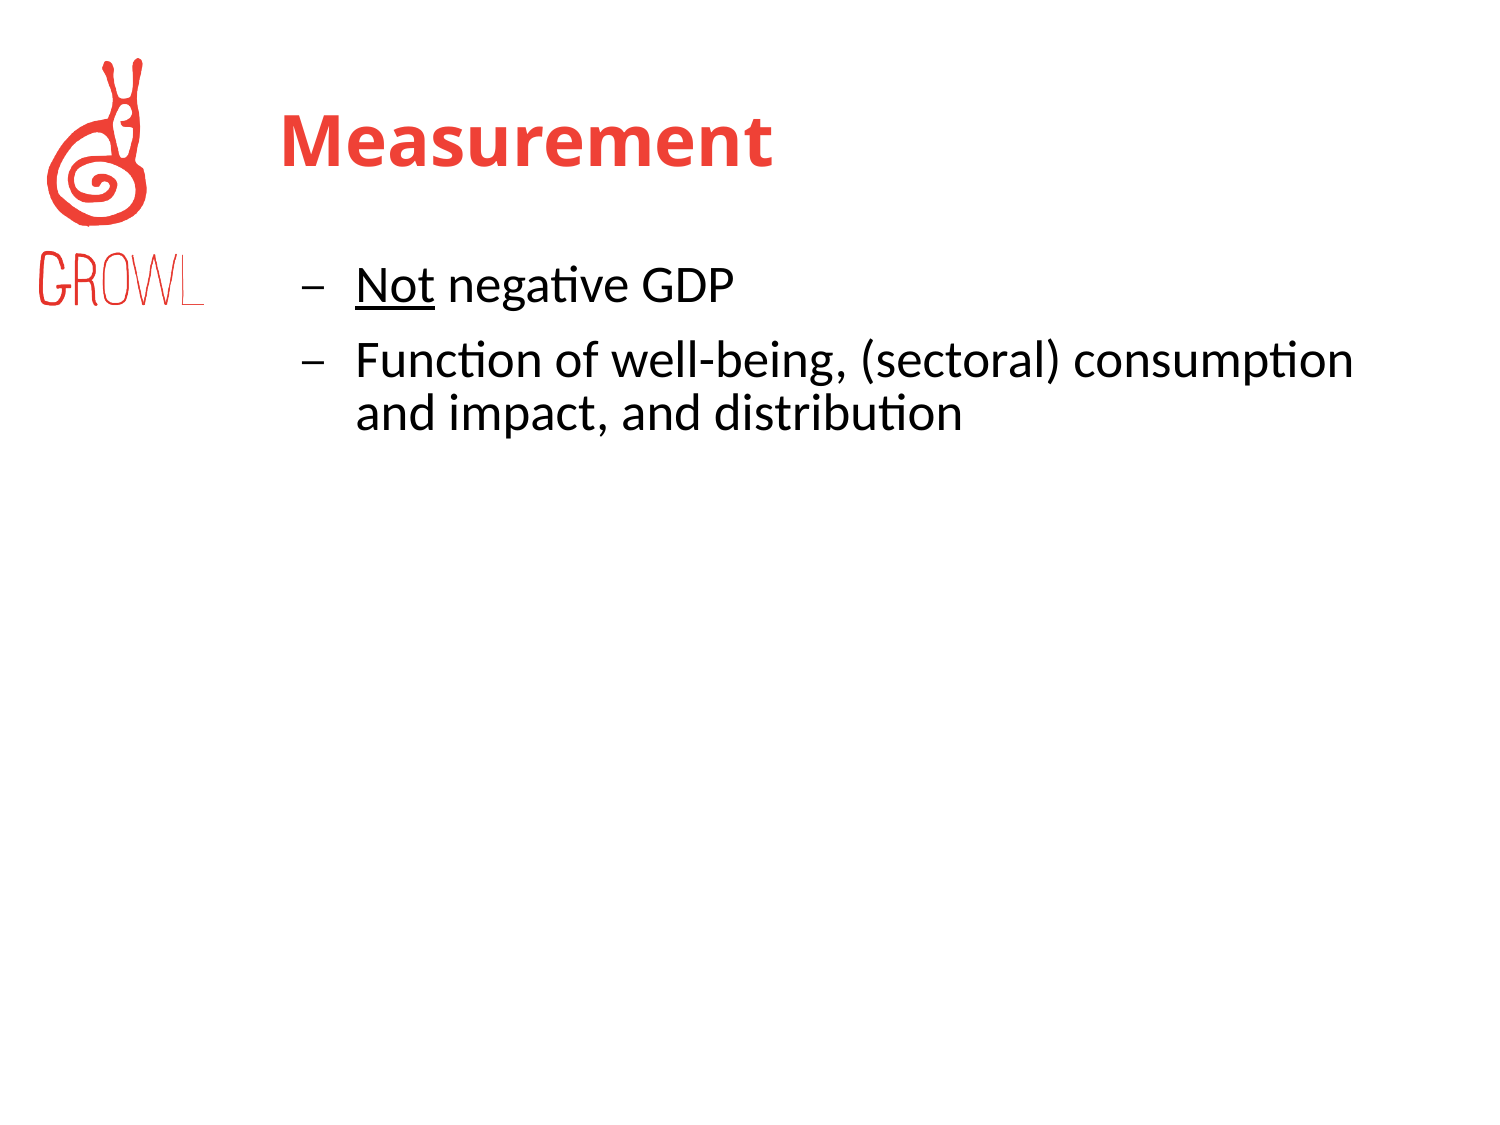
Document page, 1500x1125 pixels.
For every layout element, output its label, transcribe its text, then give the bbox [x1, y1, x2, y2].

list Not negative GDP Function of well-being, (sectoral) consumption and impact, and distribution [278, 263, 1395, 916]
title Measurement [278, 44, 1425, 233]
picture [39, 58, 204, 306]
